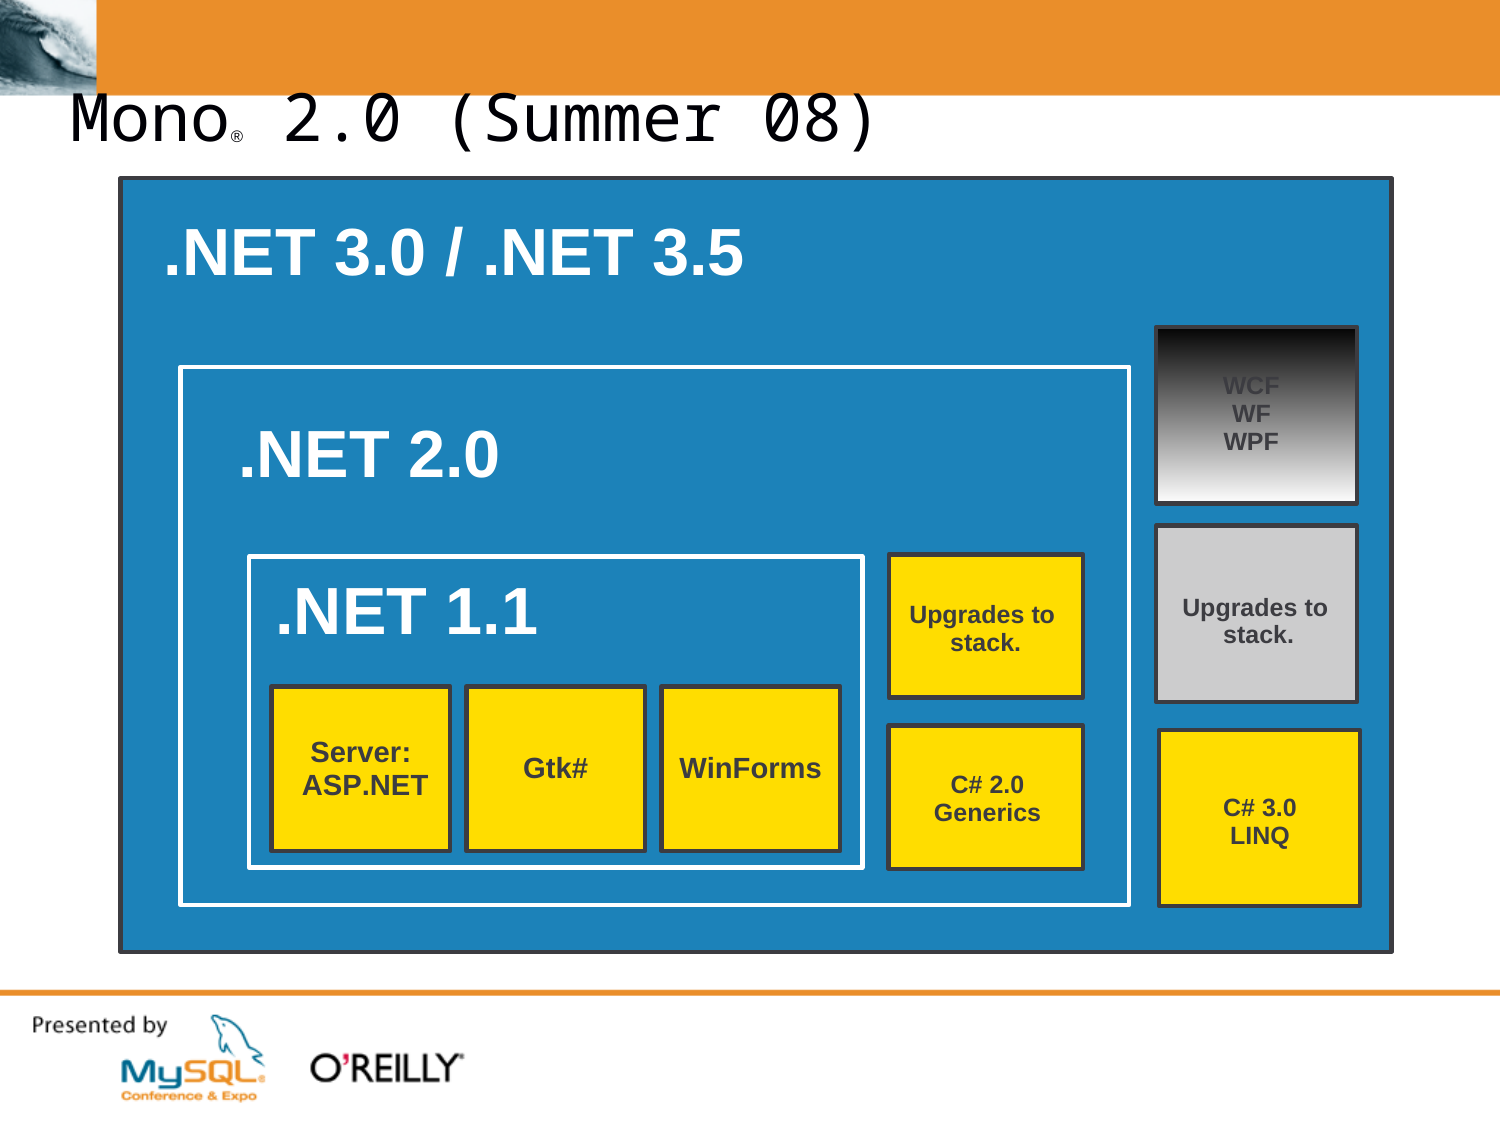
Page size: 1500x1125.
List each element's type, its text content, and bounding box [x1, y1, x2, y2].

text_box C# 2.0 Generics [933, 770, 1042, 827]
text_box Gtk# [523, 752, 589, 786]
text_box WinForms [679, 752, 823, 786]
title Mono® 2.0 (Summer 08) [70, 0, 1417, 232]
picture [0, 0, 1500, 1125]
text_box [120, 178, 1392, 952]
text_box Upgrades to stack. [1182, 593, 1336, 650]
text_box .NET 1.1 [275, 574, 639, 650]
text_box Upgrades to stack. [909, 600, 1063, 657]
text_box Server: ASP.NET [293, 735, 425, 803]
text_box .NET 2.0 [238, 417, 502, 493]
text_box .NET 3.0 / .NET 3.5 [145, 214, 746, 290]
text_box WCF WF WPF [1222, 371, 1280, 457]
text_box C# 3.0 LINQ [1223, 793, 1298, 851]
